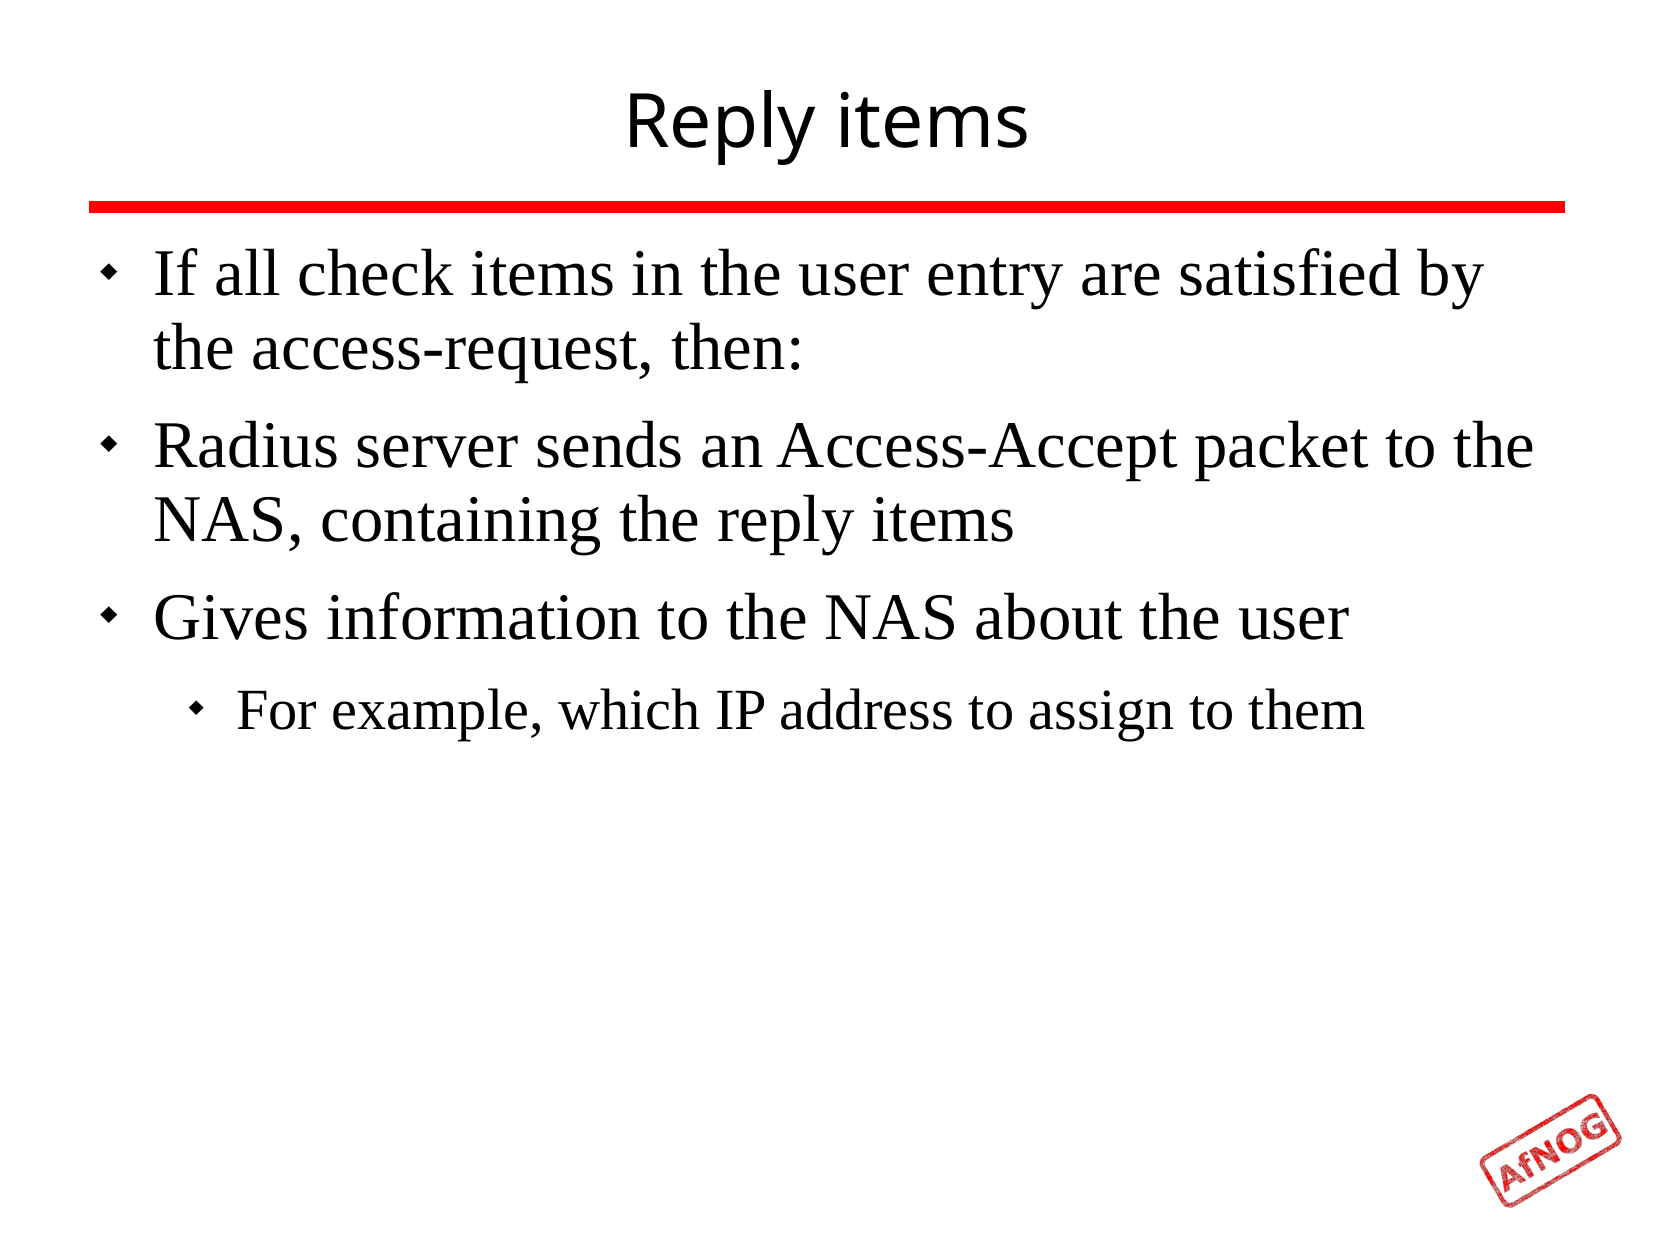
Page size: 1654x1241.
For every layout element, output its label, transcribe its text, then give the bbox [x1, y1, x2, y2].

list If all check items in the user entry are satisfied by the access-request, then: Radius server sends an Access-Accept packet to the NAS, containing the reply items Gives information to the NAS about the user For example, which IP address to assign to them [82, 236, 1571, 1152]
picture [1476, 1090, 1625, 1211]
title Reply items [82, 29, 1571, 207]
